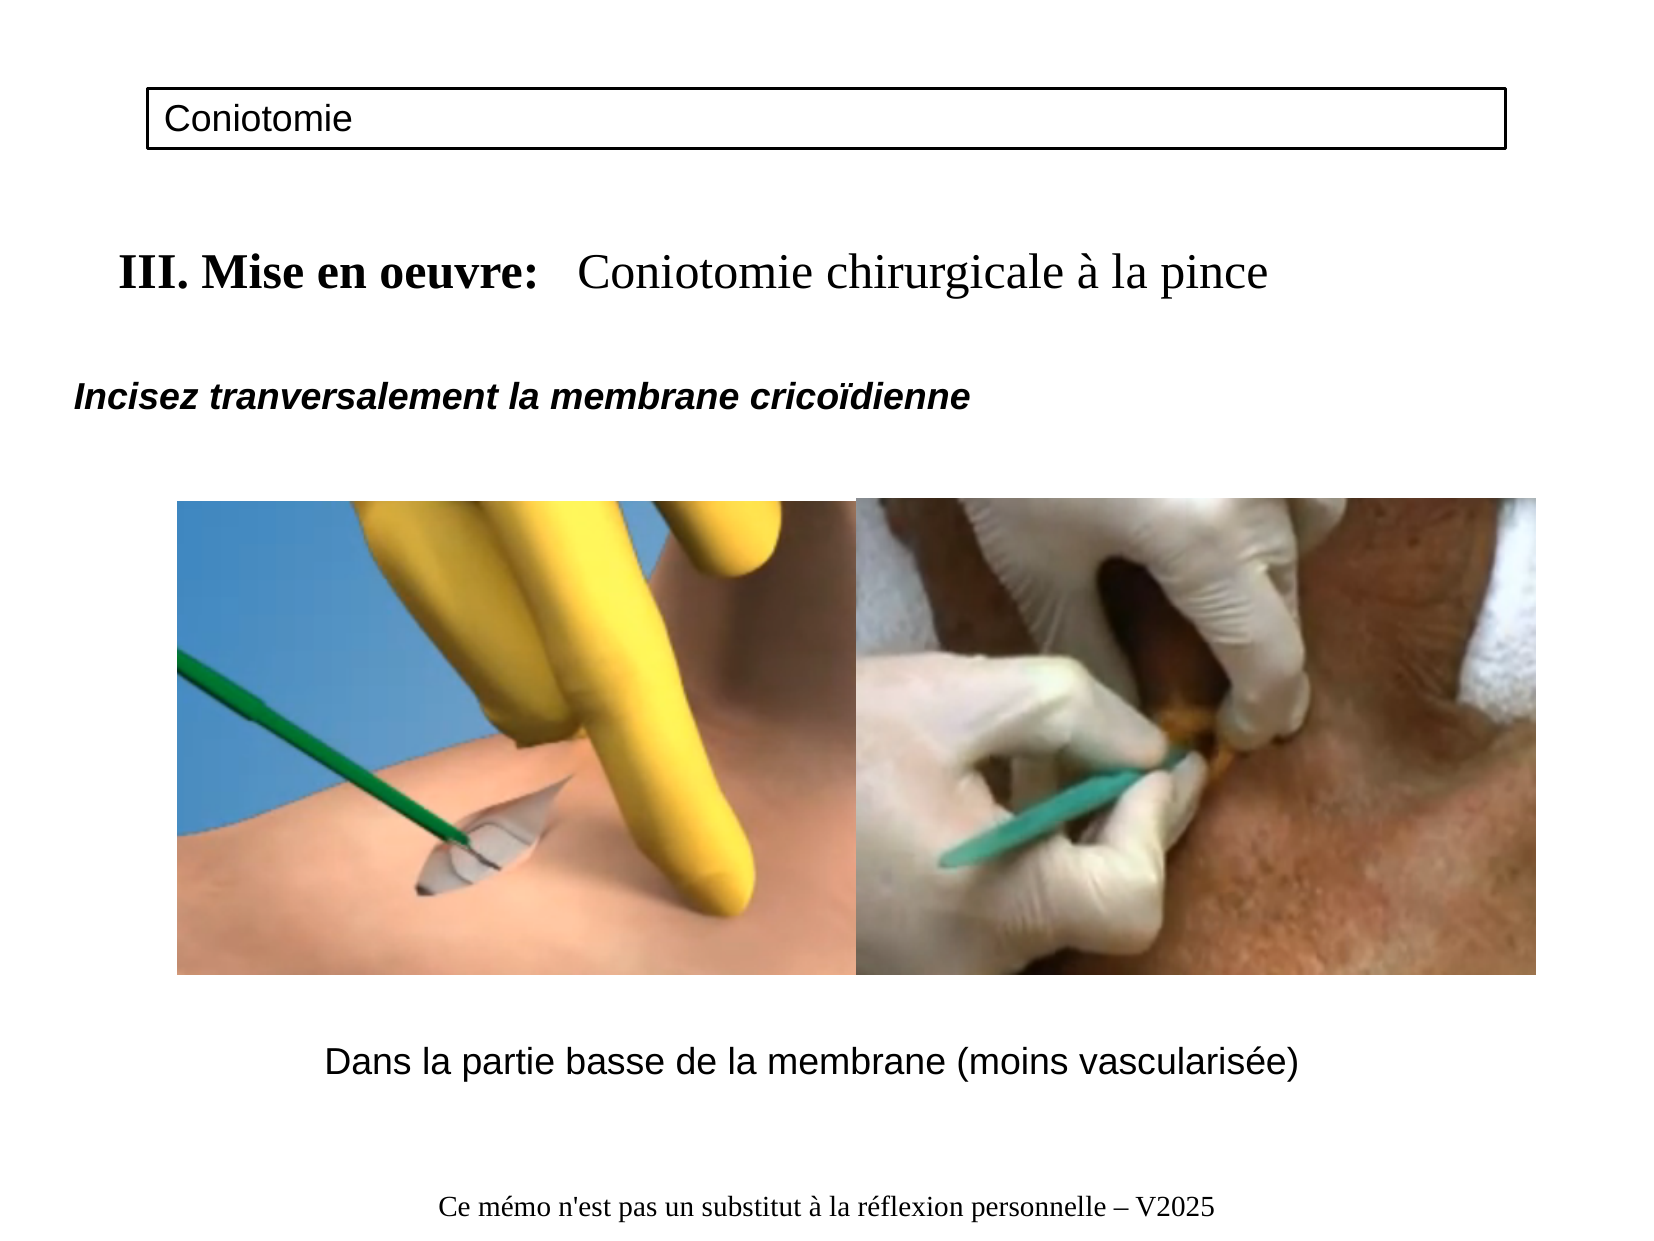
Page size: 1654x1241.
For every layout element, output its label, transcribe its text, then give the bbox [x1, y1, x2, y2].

picture [177, 498, 1536, 975]
text_box Ce mémo n'est pas un substitut à la réflexion personnelle – V2025 [358, 1182, 1296, 1231]
text_box Incisez tranversalement la membrane cricoïdienne [59, 368, 1595, 427]
text_box III. Mise en oeuvre: Coniotomie chirurgicale à la pince [103, 236, 1518, 309]
text_box Dans la partie basse de la membrane (moins vascularisée) [236, 1033, 1388, 1091]
text_box Coniotomie [147, 88, 1506, 149]
